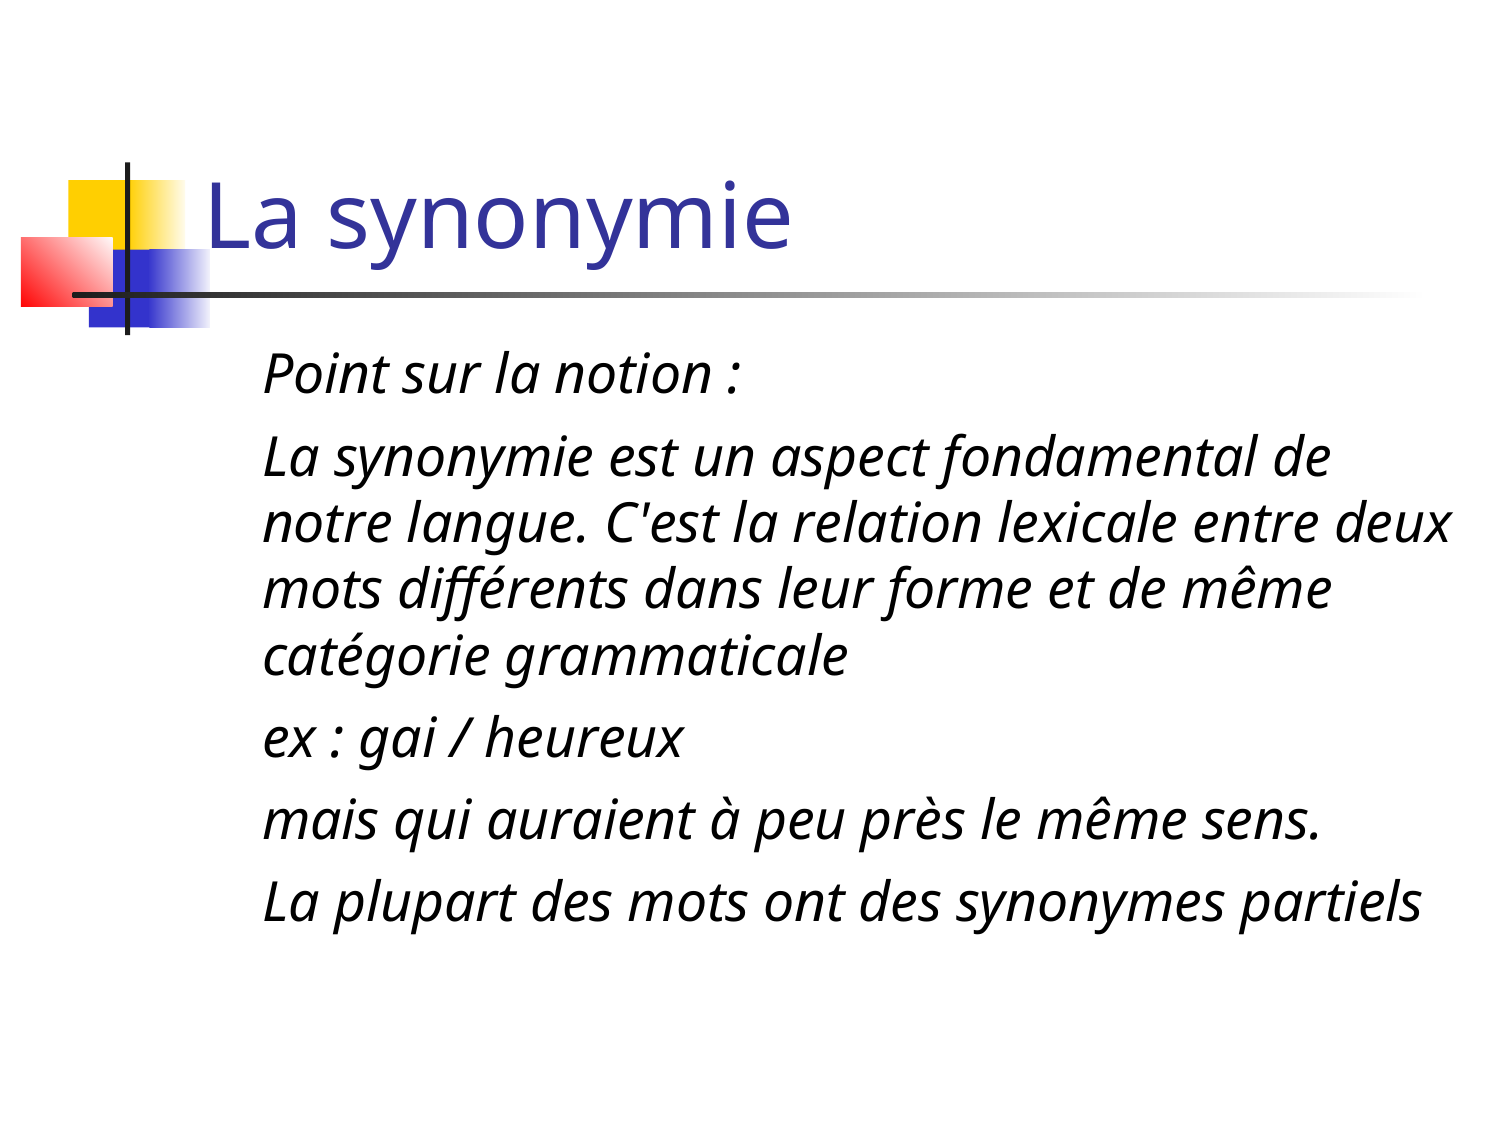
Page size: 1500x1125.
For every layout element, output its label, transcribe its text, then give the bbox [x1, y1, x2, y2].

list Point sur la notion : La synonymie est un aspect fondamental de notre langue. C'est la relation lexicale entre deux mots différents dans leur forme et de même catégorie grammaticale ex : gai / heureux mais qui auraient à peu près le même sens. La plupart des mots ont des synonymes partiels [193, 330, 1469, 1006]
title La synonymie [188, 35, 1467, 275]
